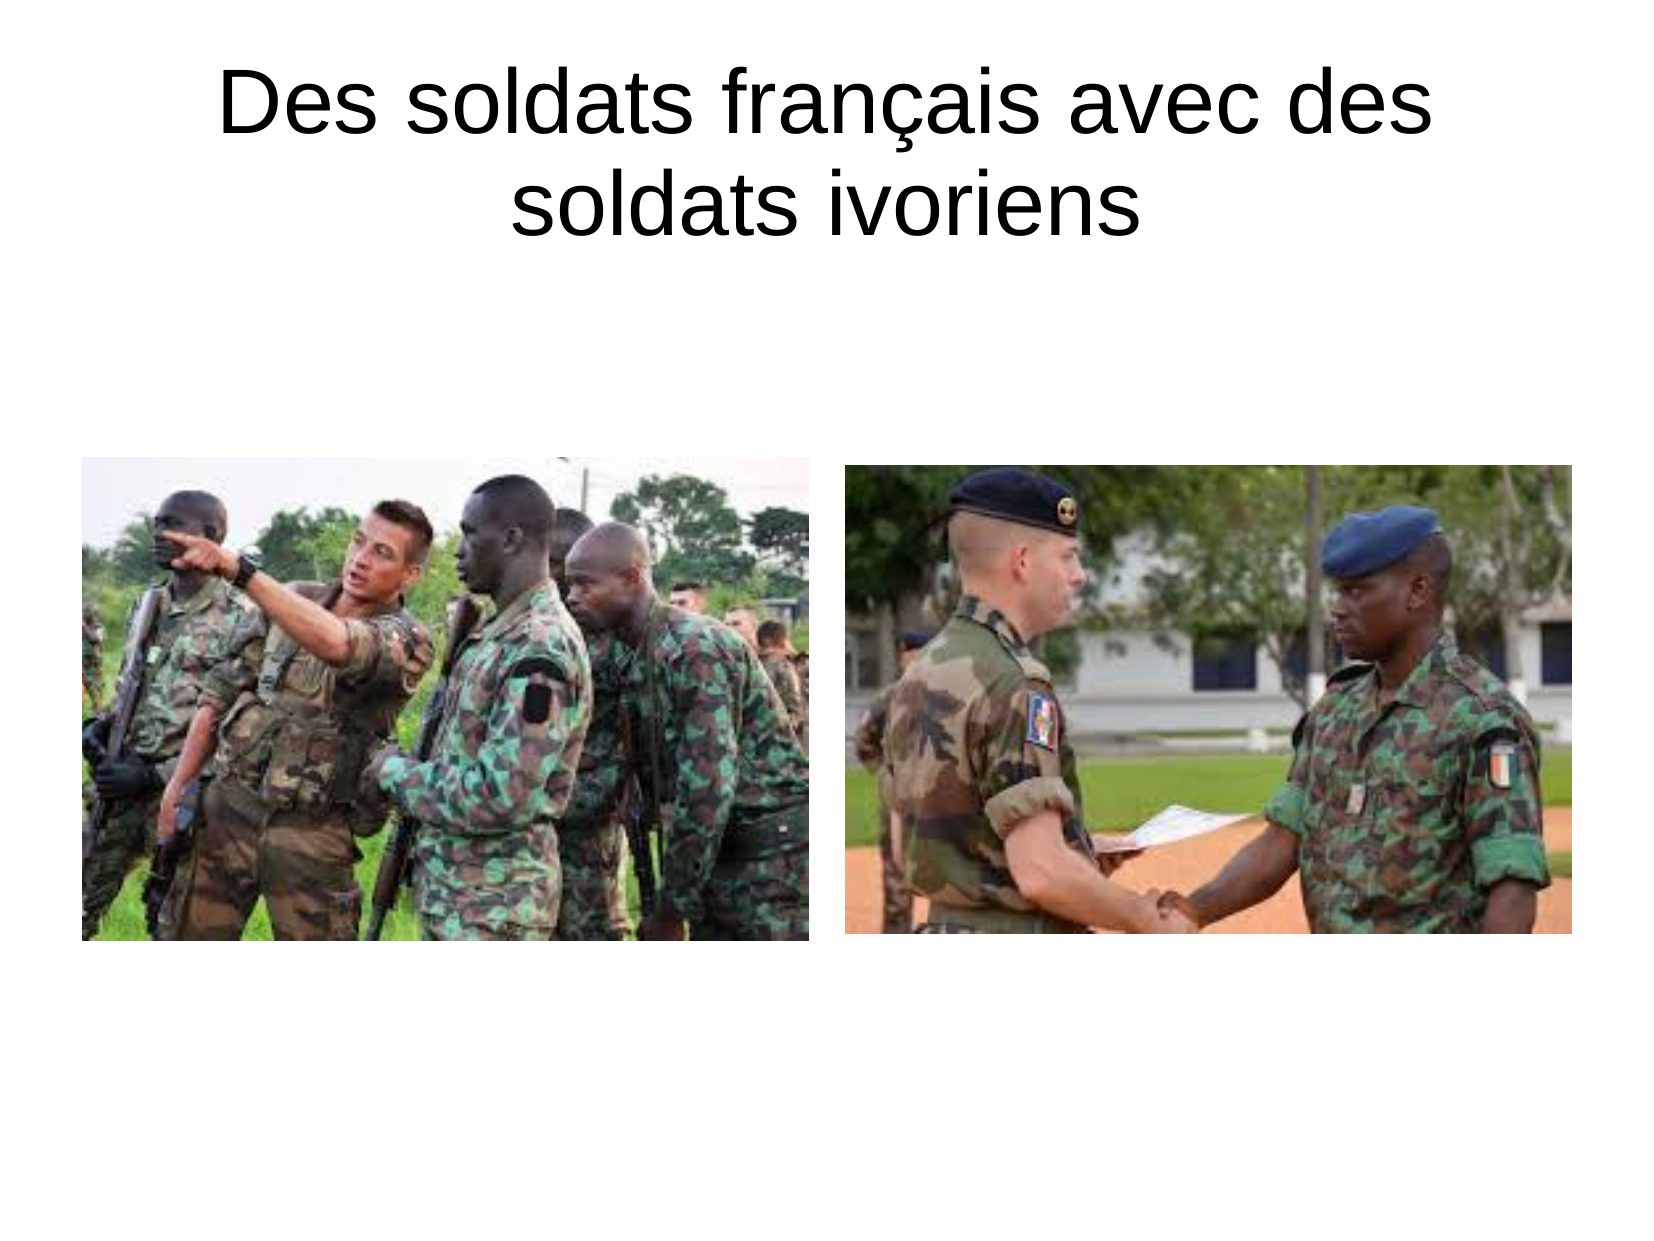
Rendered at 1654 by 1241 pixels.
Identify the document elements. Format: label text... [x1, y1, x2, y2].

picture [845, 465, 1572, 934]
picture [82, 457, 809, 941]
title Des soldats français avec des soldats ivoriens [82, 49, 1571, 257]
